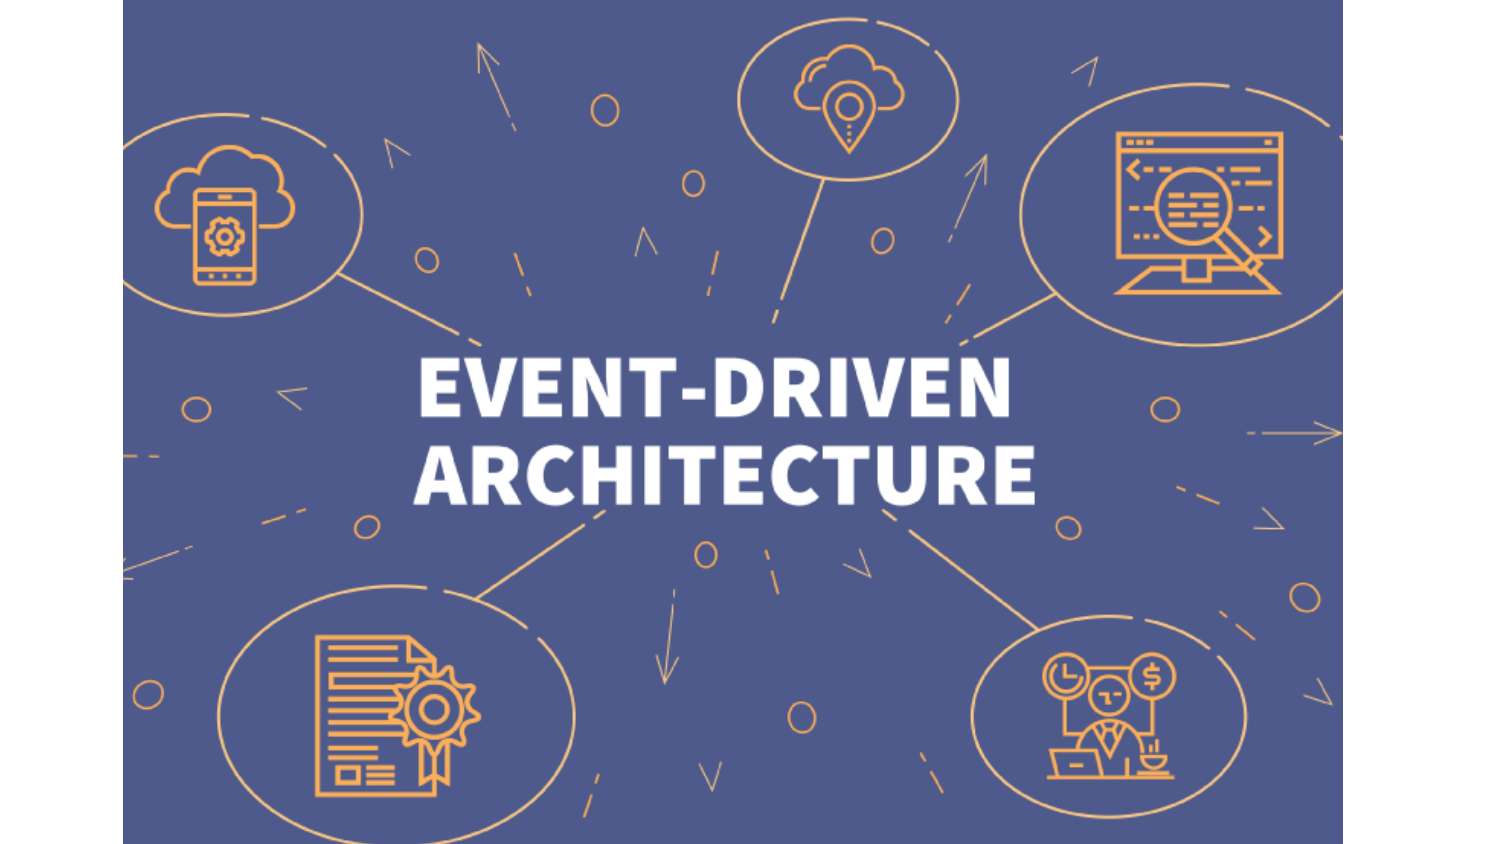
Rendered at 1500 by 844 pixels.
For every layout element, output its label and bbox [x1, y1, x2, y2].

picture [123, 0, 1343, 844]
